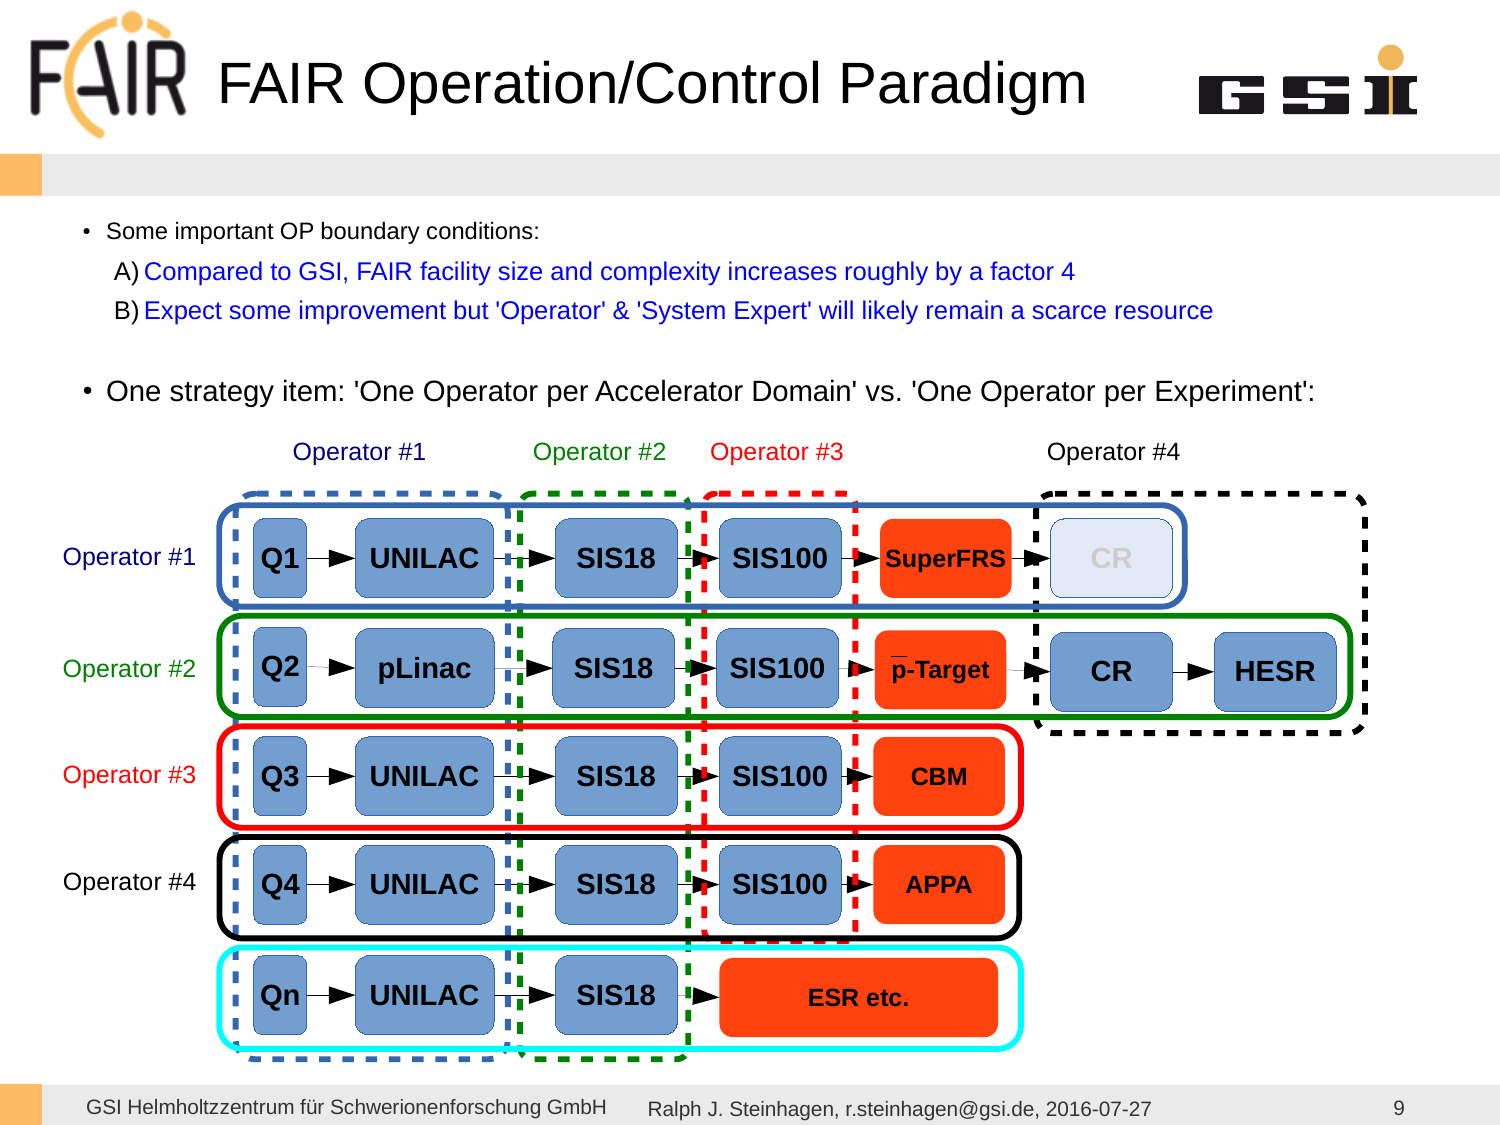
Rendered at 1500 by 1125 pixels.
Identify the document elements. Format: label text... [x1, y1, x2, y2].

text_box [1050, 518, 1173, 598]
text_box SIS18 [555, 736, 678, 816]
text_box Operator #3 [695, 430, 860, 474]
text_box pLinac [355, 628, 495, 708]
text_box HESR [1214, 632, 1337, 712]
text_box Qn [253, 955, 307, 1035]
text_box Operator #1 [277, 430, 442, 474]
text_box ESR etc. [719, 957, 999, 1038]
text_box SIS100 [719, 845, 842, 925]
text_box Q3 [253, 736, 307, 816]
text_box APPA [873, 845, 1005, 925]
list Some important OP boundary conditions: Compared to GSI, FAIR facility size and complexity increases roughly by a factor 4 Expect some improvement but 'Operator' & 'System Expert' will likely remain a scarce resource One strategy item: 'One Operator per Accelerator Domain' vs. 'One Operator per Experiment': [75, 218, 1425, 414]
text_box Operator #3 [48, 753, 212, 797]
text_box Operator #1 [47, 535, 212, 578]
text_box Q2 [253, 627, 307, 707]
text_box CR [1050, 632, 1173, 712]
text_box CBM [873, 736, 1005, 816]
text_box SIS18 [552, 628, 675, 708]
text_box SIS100 [716, 628, 839, 708]
text_box SIS100 [719, 518, 842, 598]
text_box UNILAC [355, 736, 494, 816]
text_box SuperFRS [880, 518, 1012, 598]
text_box Q1 [253, 518, 307, 598]
text_box Operator #4 [48, 860, 212, 903]
text_box UNILAC [355, 845, 495, 925]
text_box Q4 [253, 845, 307, 925]
text_box Operator #2 [47, 647, 212, 691]
text_box SIS100 [719, 736, 842, 816]
text_box UNILAC [355, 518, 494, 598]
text_box SIS18 [555, 955, 678, 1035]
title FAIR Operation/Control Paradigm [217, 20, 1180, 147]
text_box UNILAC [355, 955, 495, 1035]
text_box SIS18 [555, 845, 678, 925]
picture [1197, 42, 1419, 117]
text_box Operator #4 [1032, 430, 1196, 474]
picture [30, 9, 187, 141]
text_box Operator #2 [518, 430, 682, 474]
text_box SIS18 [555, 518, 678, 598]
text_box p-Target [874, 630, 1007, 710]
